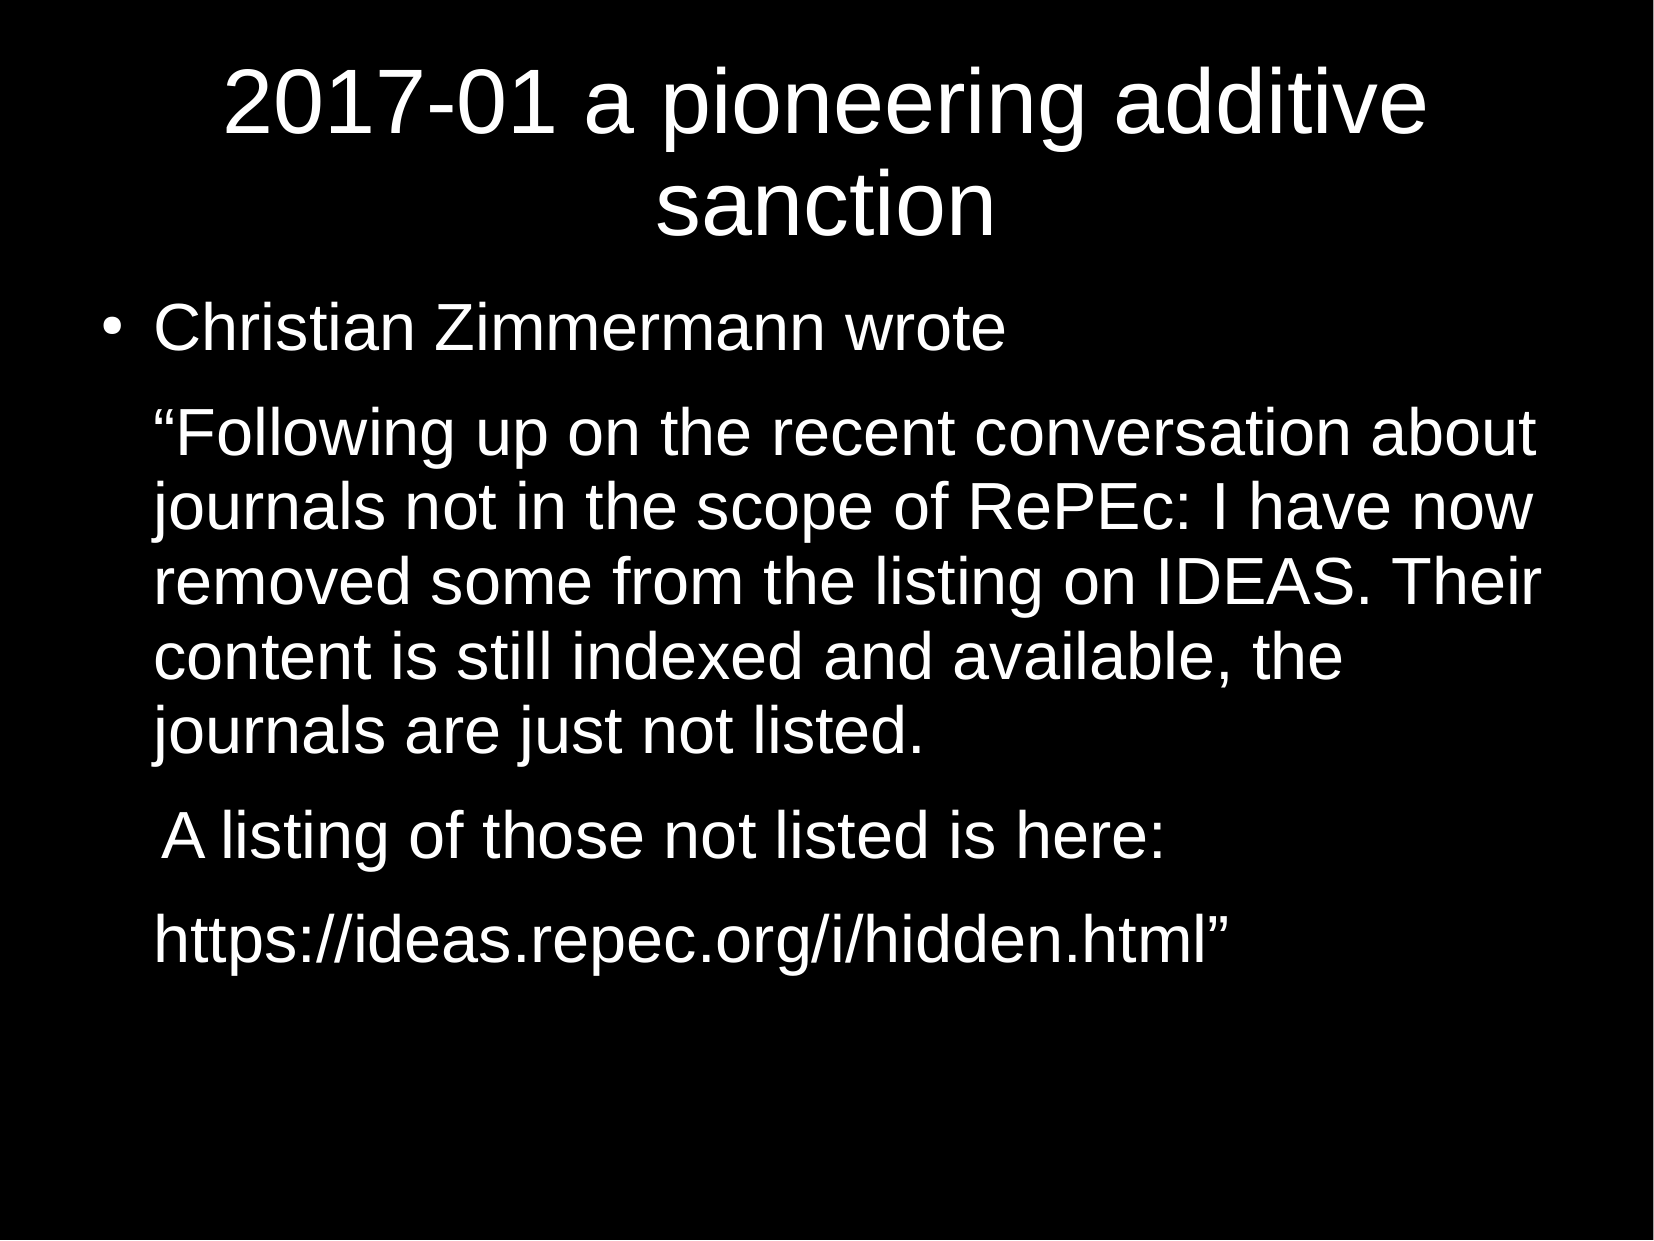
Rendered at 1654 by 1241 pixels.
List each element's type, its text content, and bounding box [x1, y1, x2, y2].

text_box [82, 290, 1571, 1010]
title 2017-01 a pioneering additive sanction [82, 49, 1571, 257]
